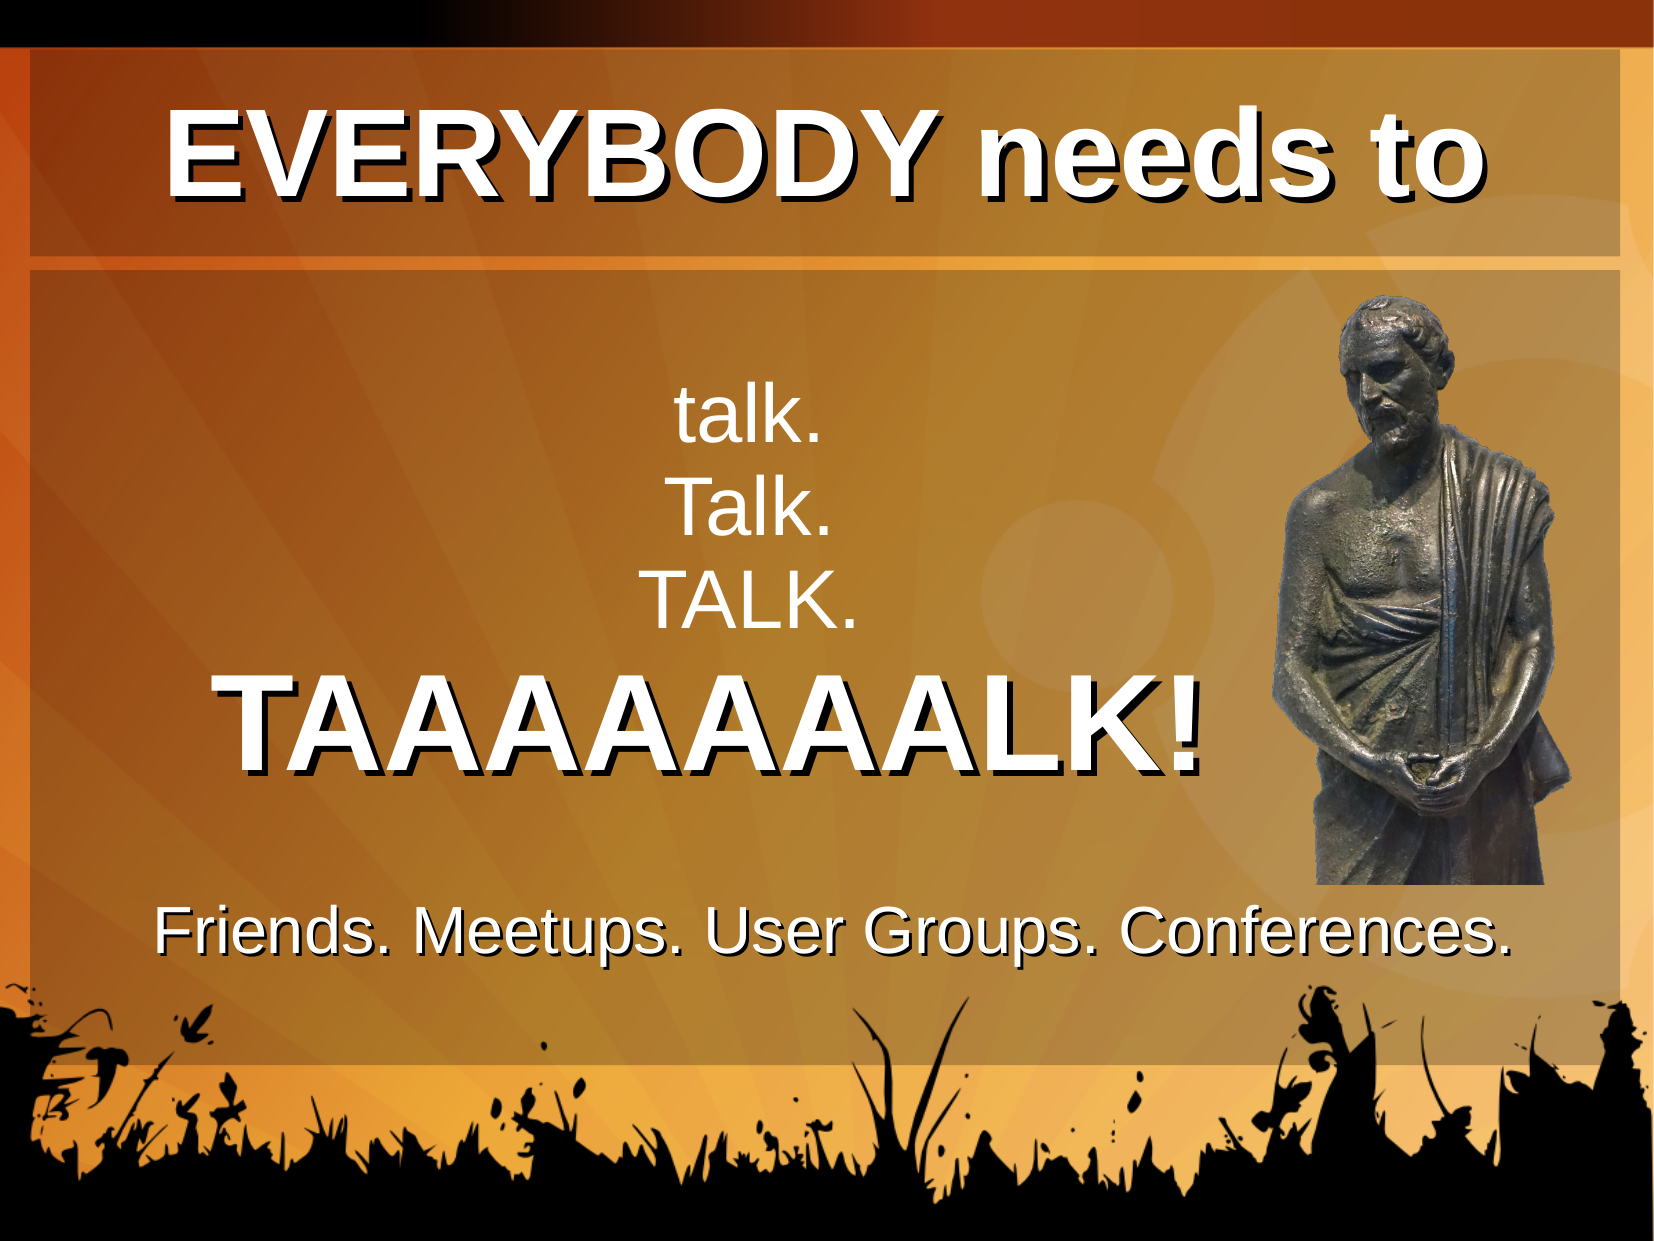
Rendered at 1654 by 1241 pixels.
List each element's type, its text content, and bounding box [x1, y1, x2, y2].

subtitle talk. Talk. TALK. TAAAAAAALK! Friends. Meetups. User Groups. Conferences. [30, 270, 1621, 1066]
title EVERYBODY needs to [30, 49, 1621, 257]
picture [0, 0, 1654, 1241]
